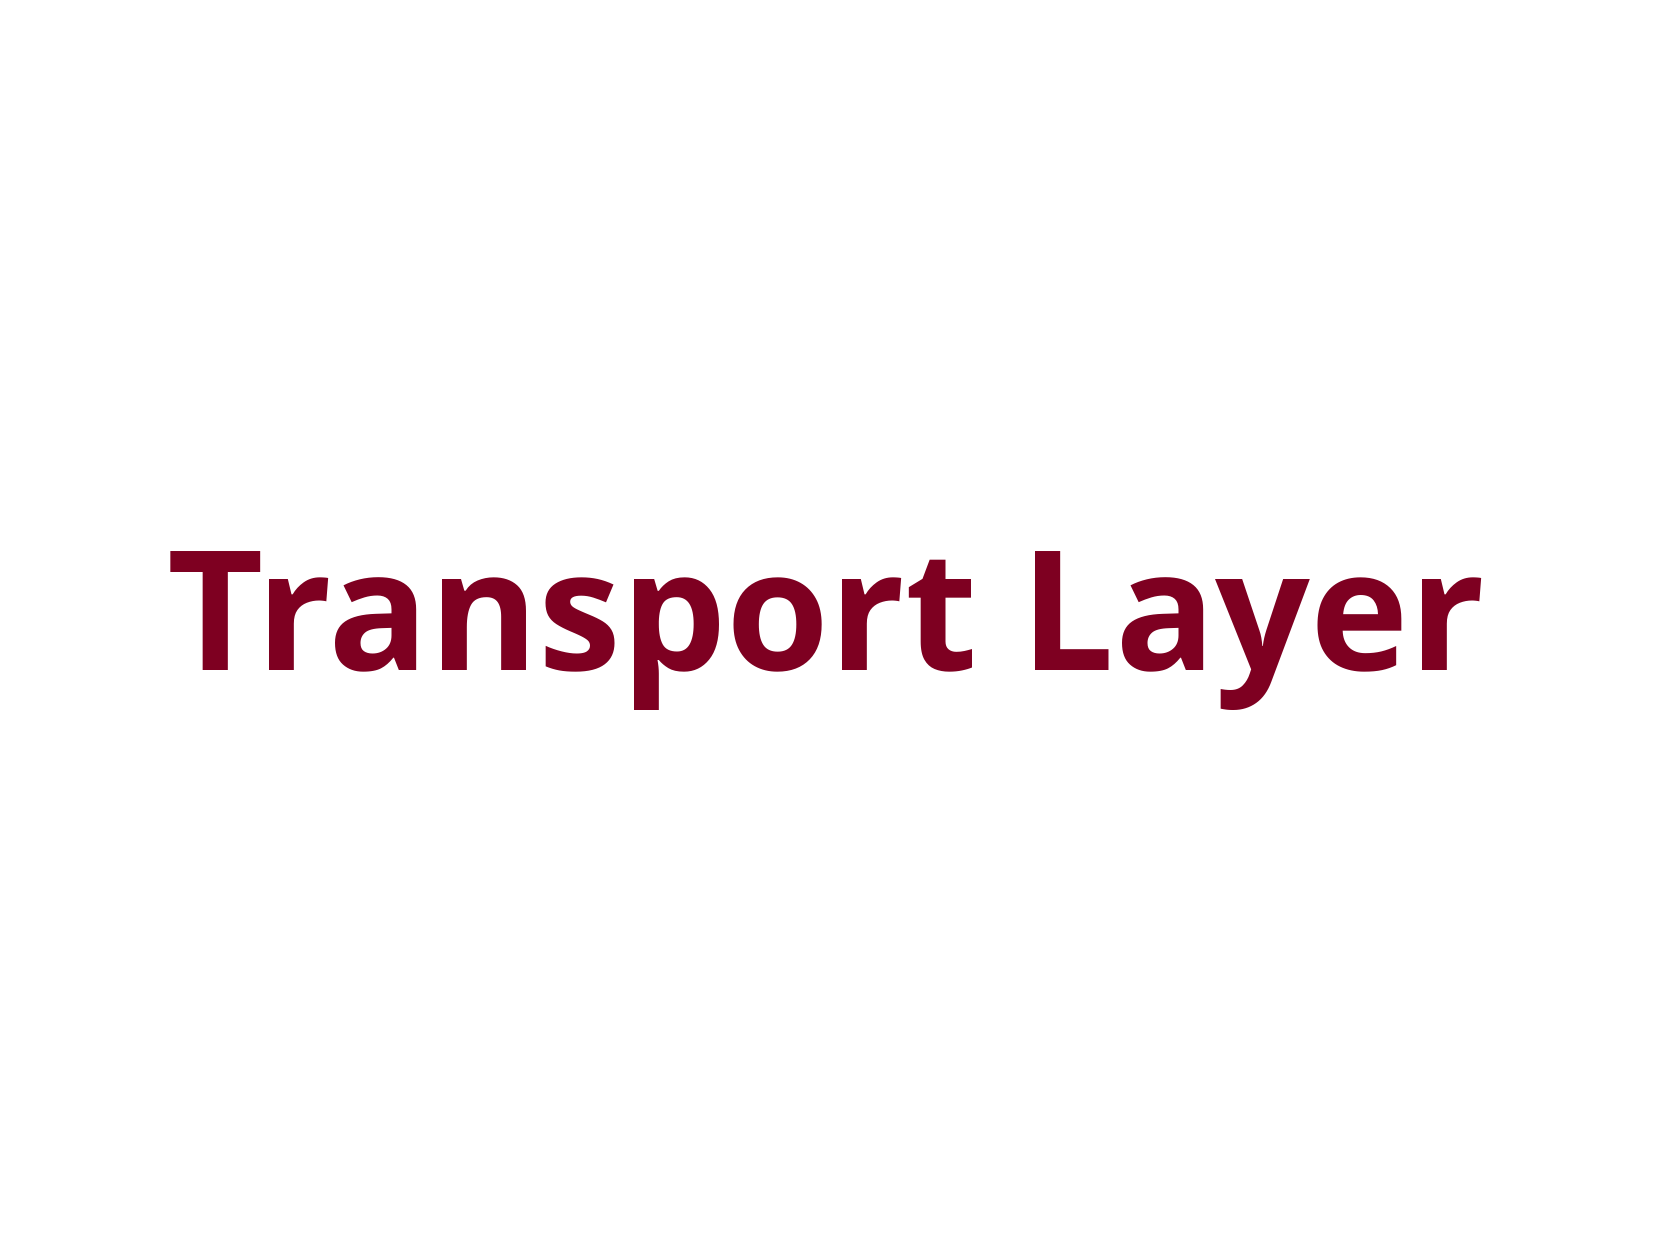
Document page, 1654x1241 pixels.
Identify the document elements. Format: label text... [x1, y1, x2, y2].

title Transport Layer [82, 49, 1571, 1163]
